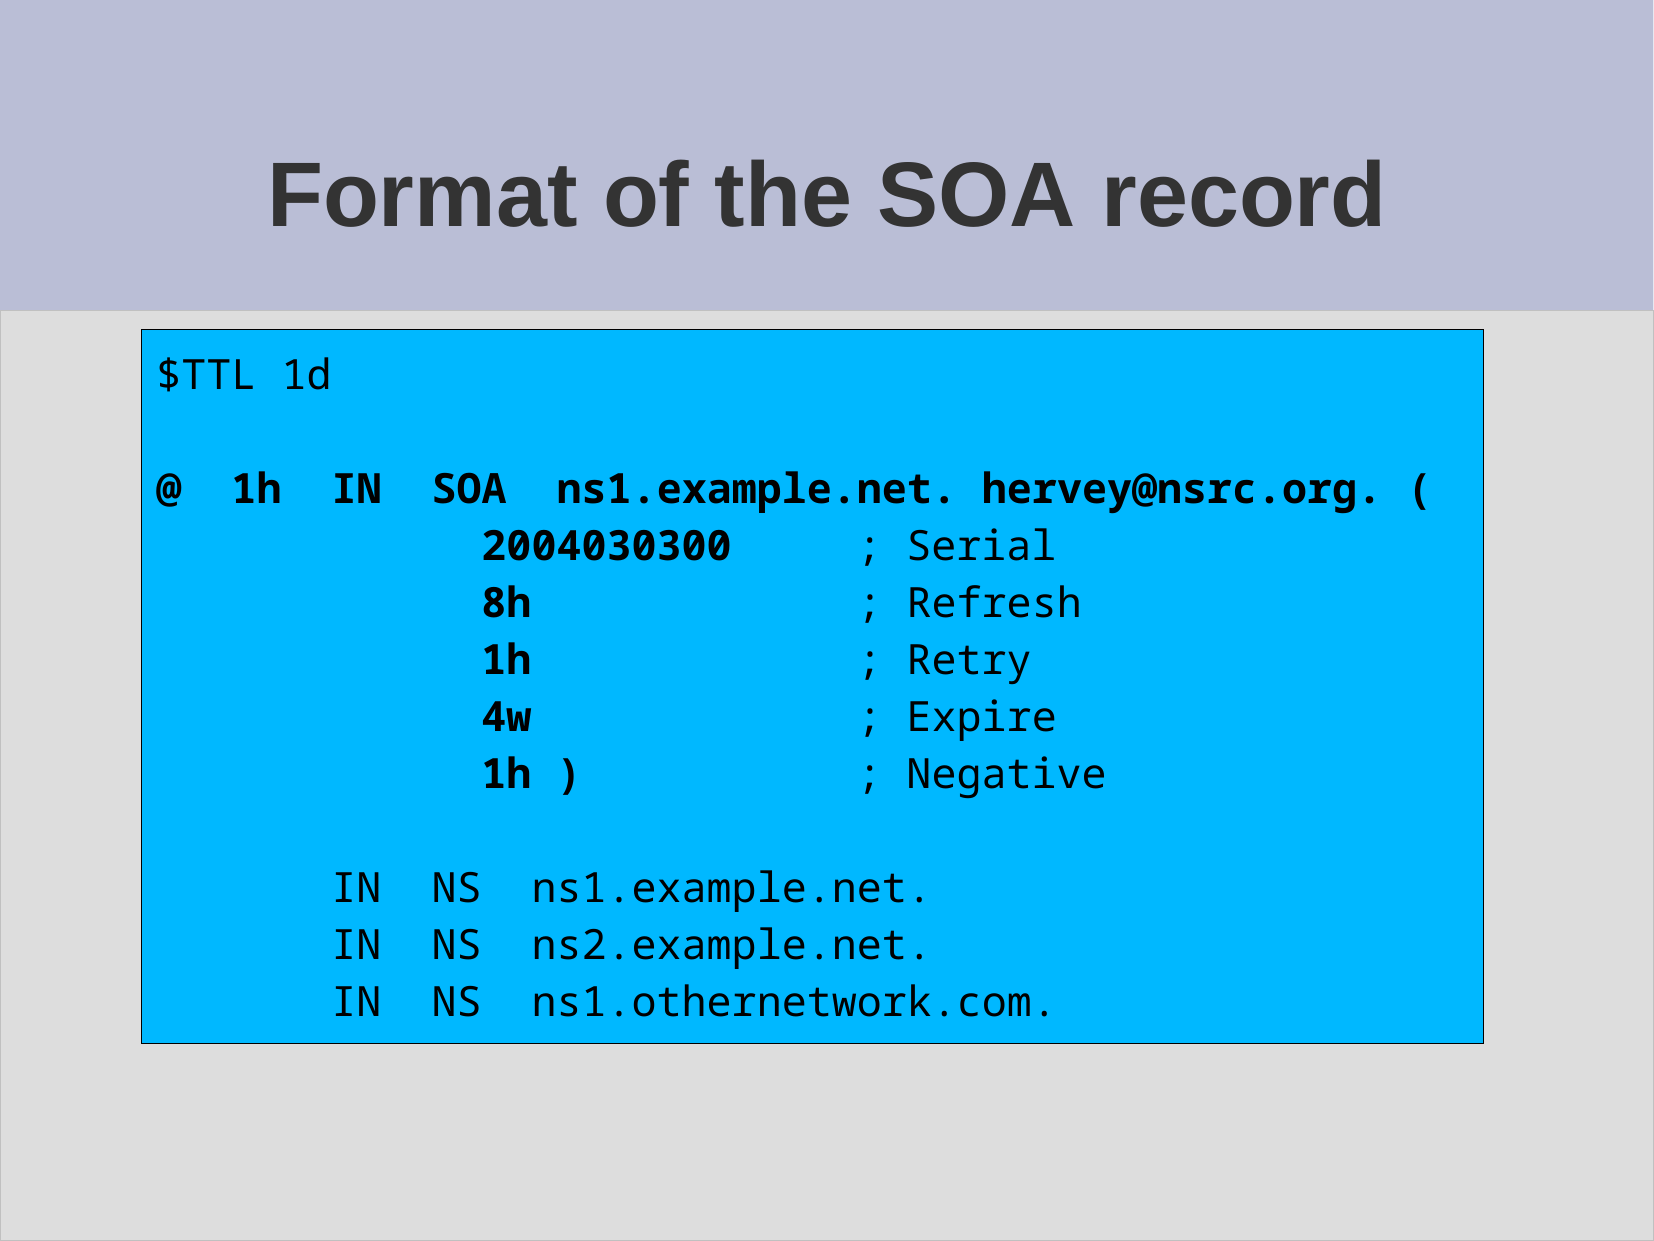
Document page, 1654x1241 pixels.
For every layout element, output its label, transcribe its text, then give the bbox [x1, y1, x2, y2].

text_box $TTL 1d @ 1h IN SOA ns1.example.net. hervey@nsrc.org. ( 2004030300 ; Serial 8h ; Refresh 1h ; Retry 4w ; Expire 1h ) ; Negative IN NS ns1.example.net. IN NS ns2.example.net. IN NS ns1.othernetwork.com. [141, 329, 1484, 932]
title Format of the SOA record [121, 91, 1534, 299]
